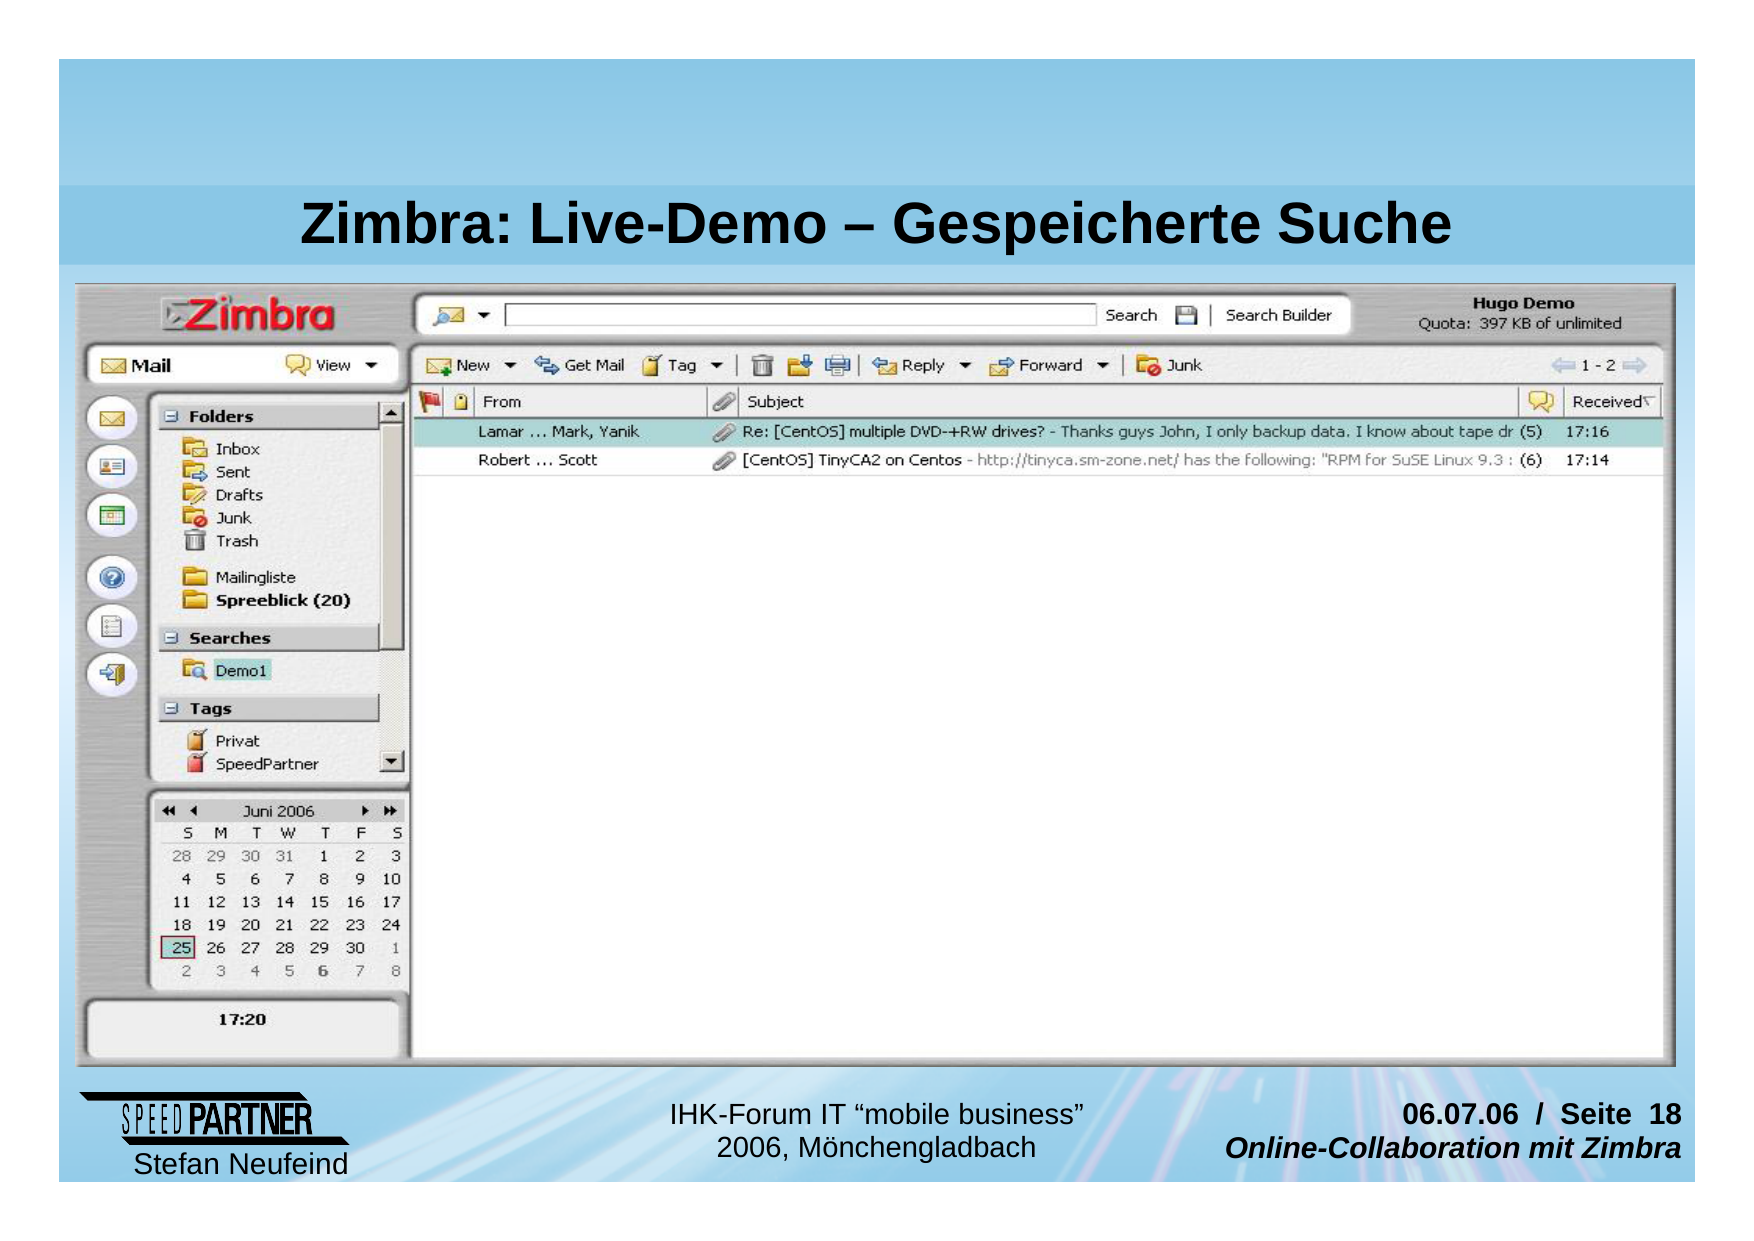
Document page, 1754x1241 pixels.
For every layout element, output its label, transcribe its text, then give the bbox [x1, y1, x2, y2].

picture [59, 265, 1695, 1182]
title Zimbra: Live-Demo – Gespeicherte Suche [59, 190, 1695, 257]
picture [59, 59, 1695, 185]
